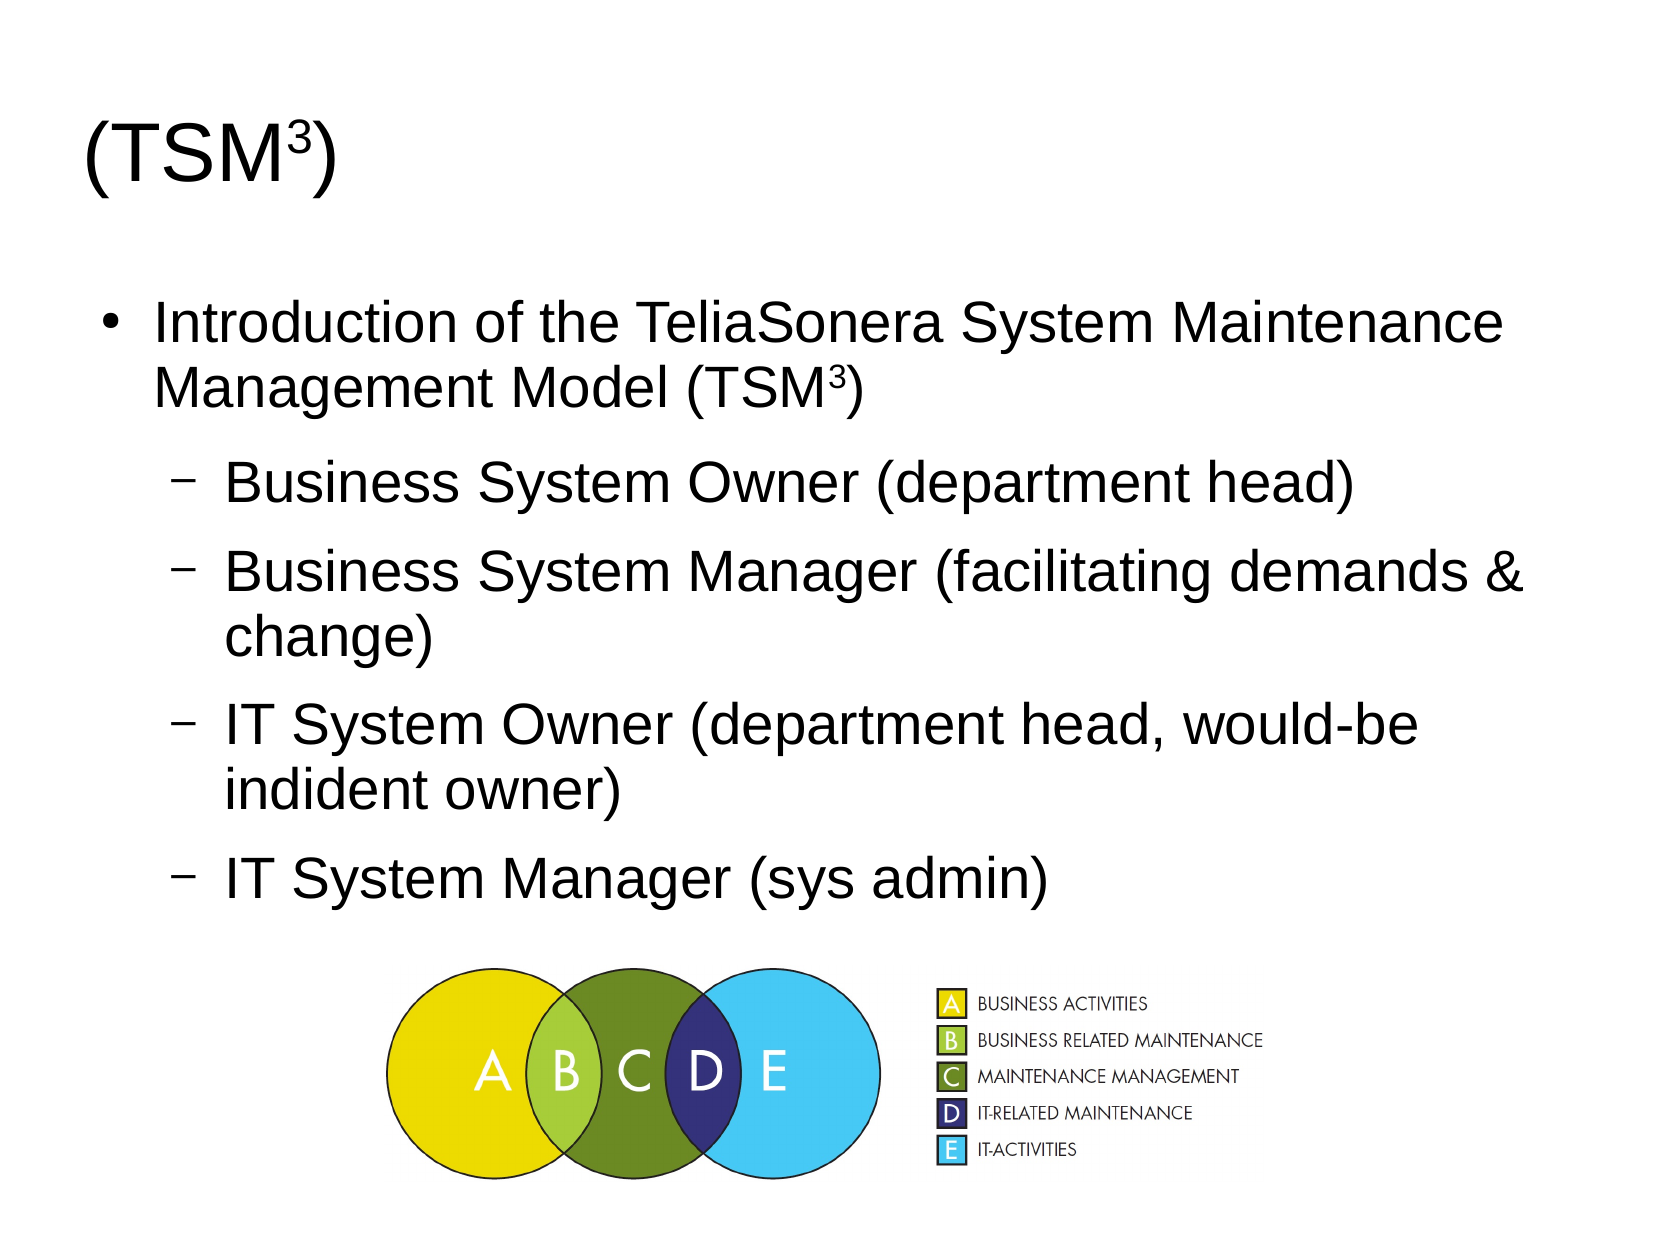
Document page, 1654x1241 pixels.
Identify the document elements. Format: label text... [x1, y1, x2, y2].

picture [384, 965, 1264, 1182]
title (TSM3) [82, 49, 1571, 257]
list Introduction of the TeliaSonera System Maintenance Management Model (TSM3) Business System Owner (department head) Business System Manager (facilitating demands & change) IT System Owner (department head, would-be indident owner) IT System Manager (sys admin) [82, 290, 1538, 1010]
